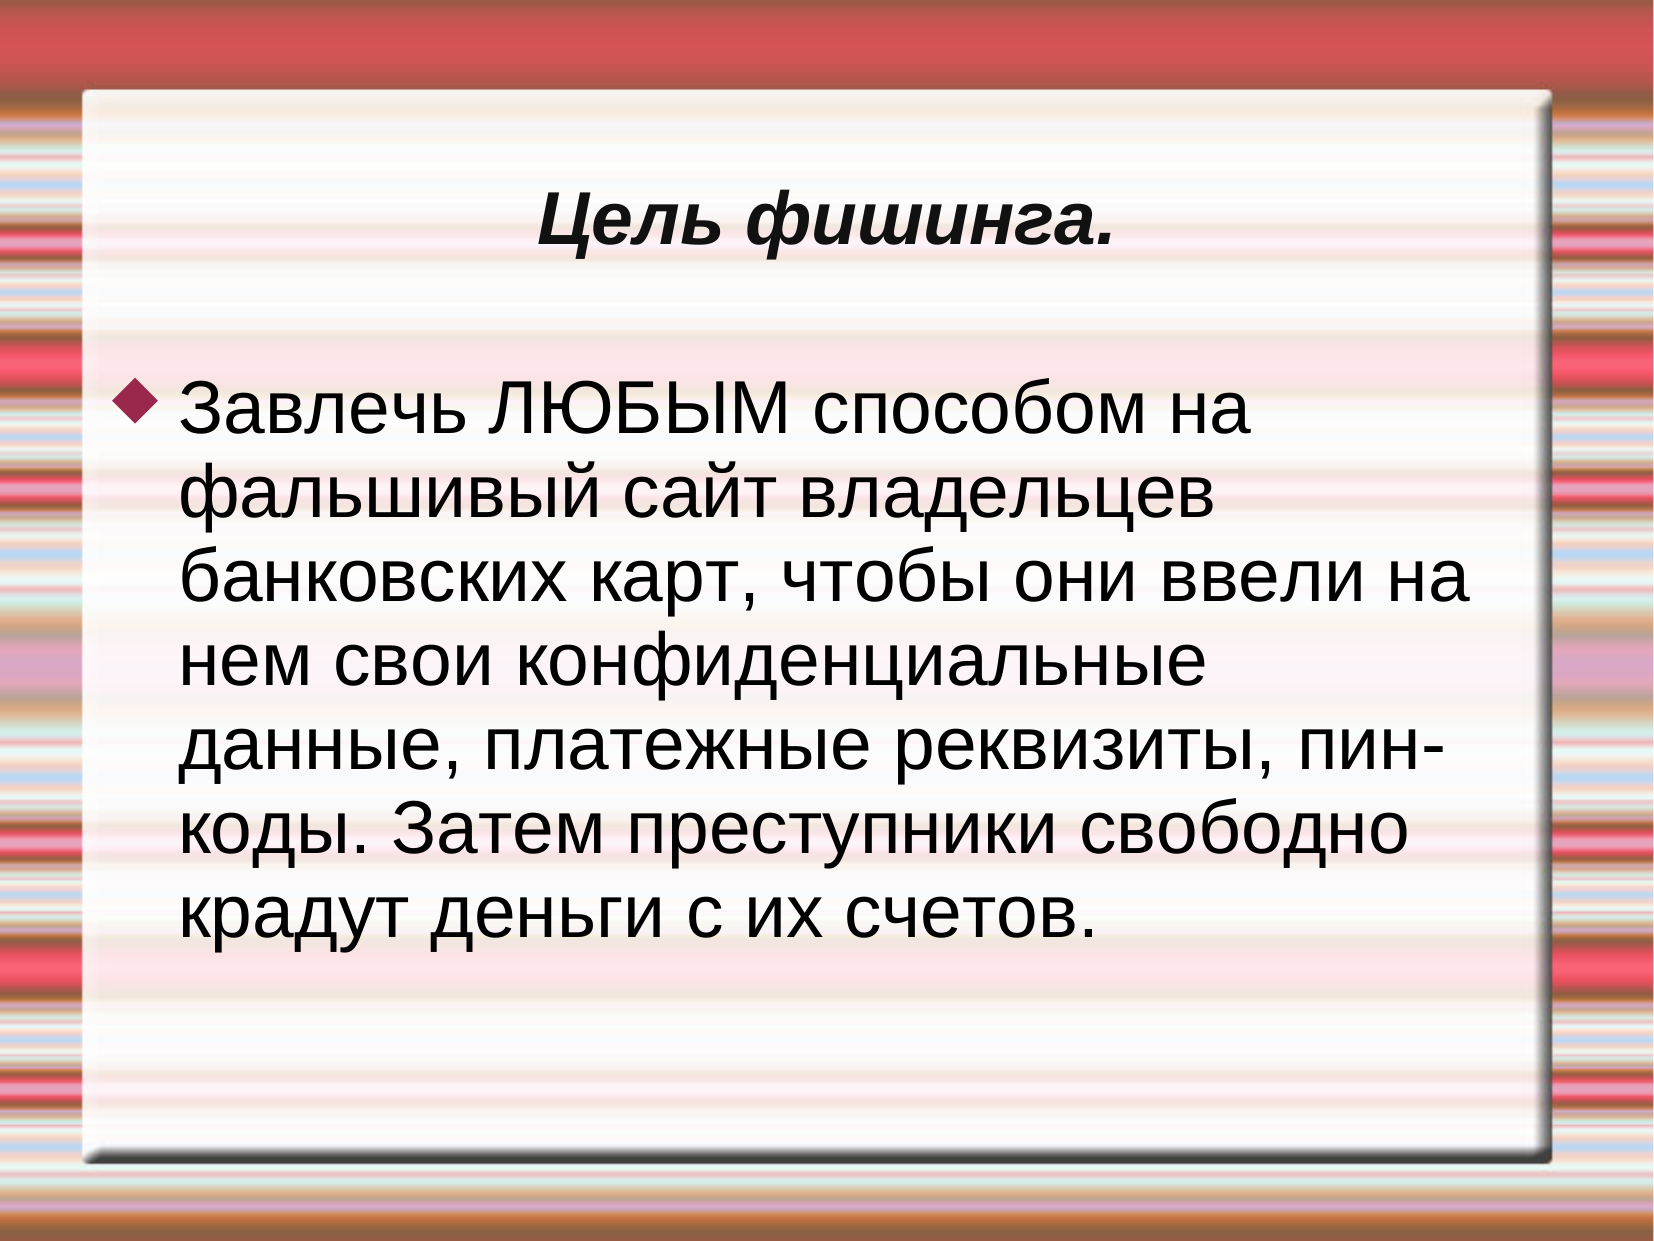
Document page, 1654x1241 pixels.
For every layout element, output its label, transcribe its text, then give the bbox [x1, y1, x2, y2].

picture [0, 0, 1654, 1241]
title Цель фишинга. [121, 114, 1534, 322]
list Завлечь ЛЮБЫМ способом на фальшивый сайт владельцев банковских карт, чтобы они ввели на нем свои конфиденциальные данные, платежные реквизиты, пин-коды. Затем преступники свободно крадут деньги с их счетов. [95, 281, 1506, 1093]
